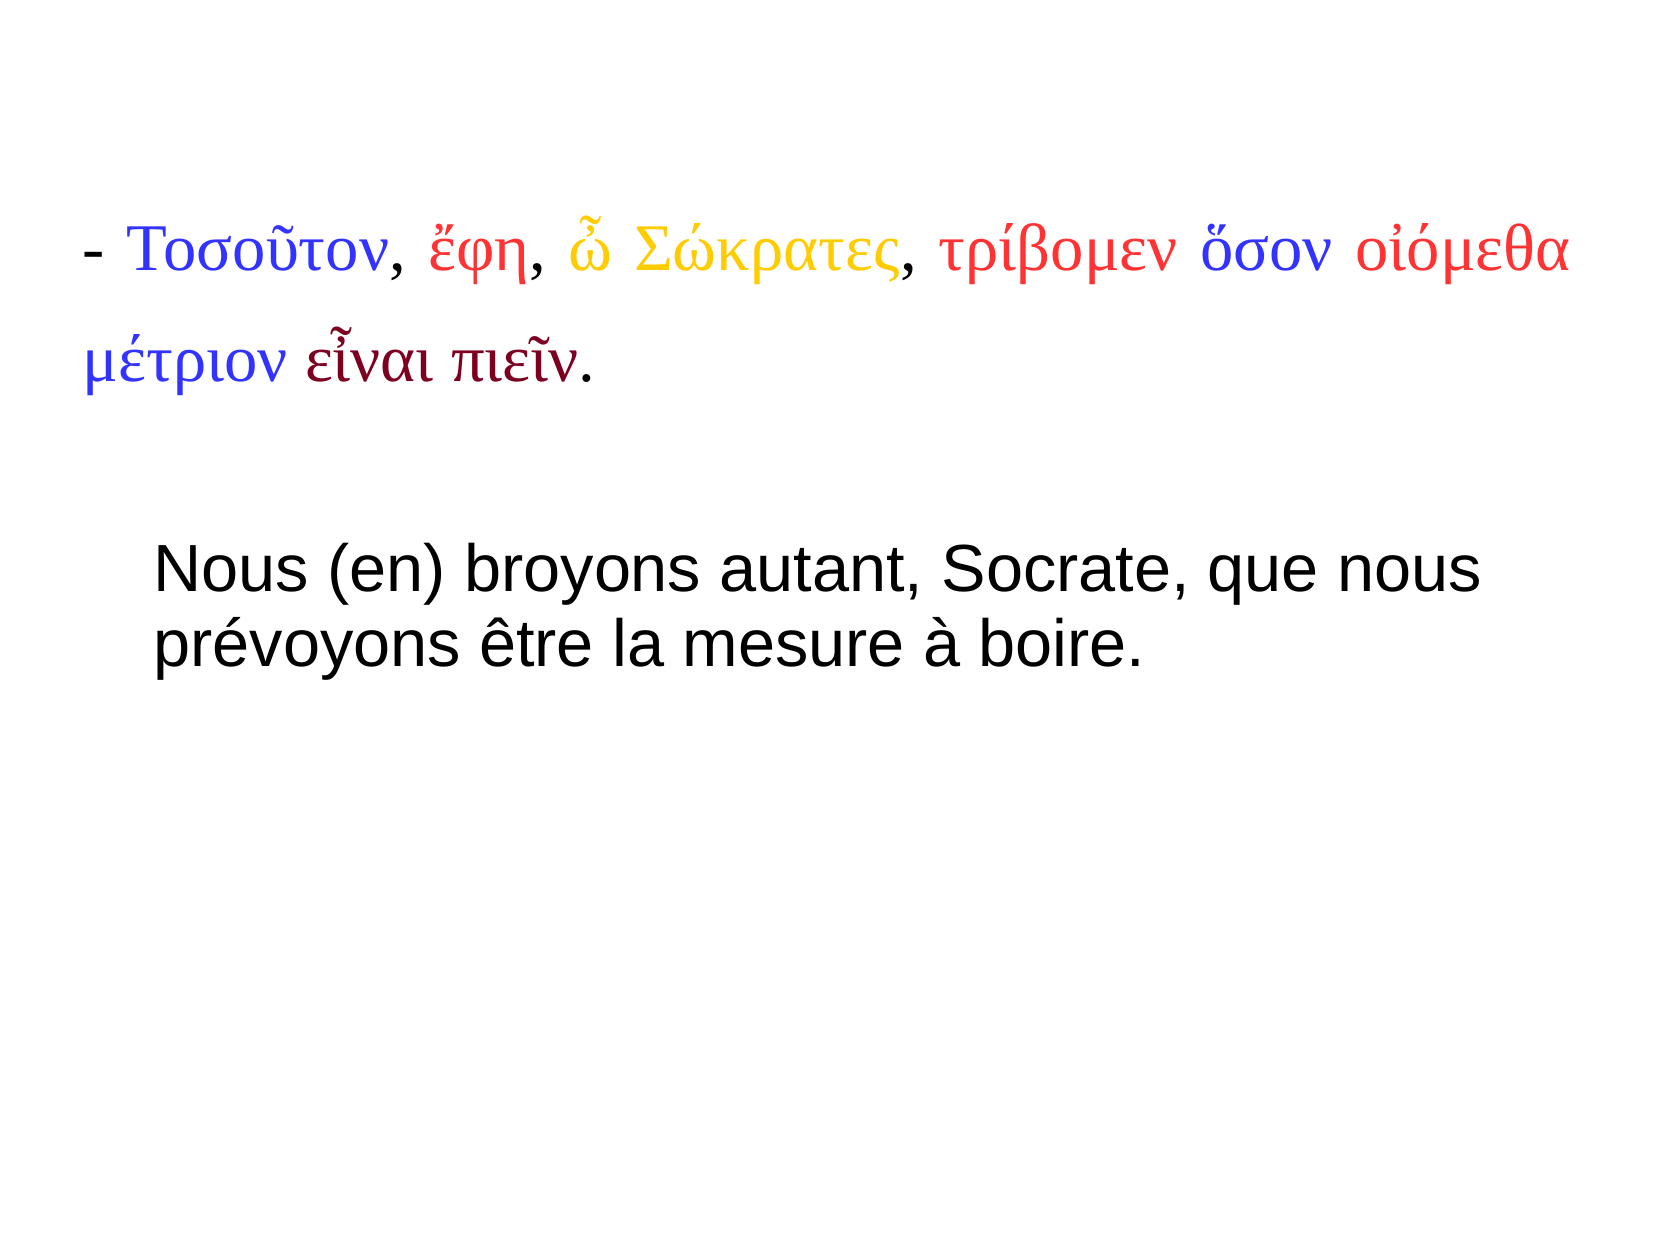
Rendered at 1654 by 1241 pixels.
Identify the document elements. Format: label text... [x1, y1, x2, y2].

title - Τοσοῦτον, ἔφη, ὦ Σώκρατες, τρίβομεν ὅσον οἰόμεθα μέτριον εἶναι πιεῖν. [82, 49, 1571, 520]
list Nous (en) broyons autant, Socrate, que nous prévoyons être la mesure à boire. [82, 531, 1571, 1109]
